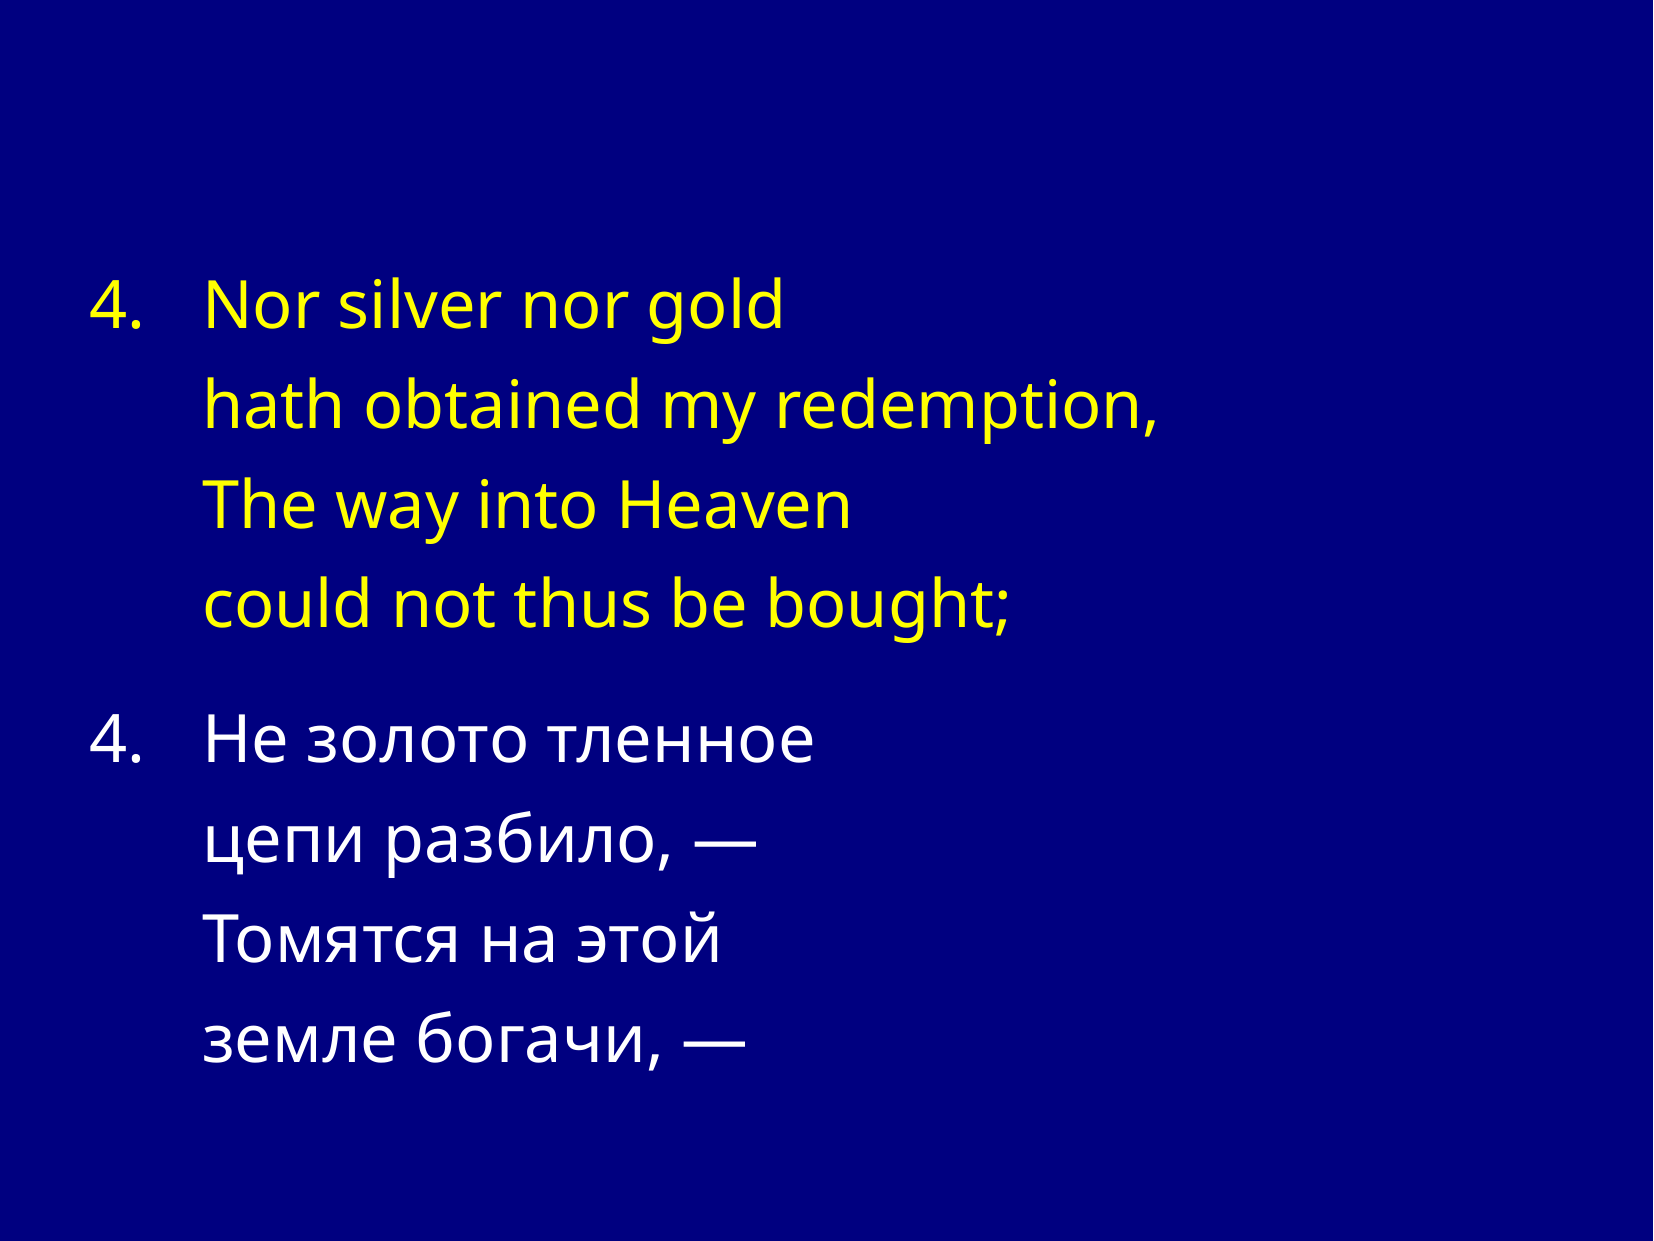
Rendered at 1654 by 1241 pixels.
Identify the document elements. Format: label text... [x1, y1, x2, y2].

text_box 4. Nor silver nor gold hath obtained my redemption, The way into Heaven could not thus be bought; [75, 150, 1576, 638]
text_box 4. Не золото тленное цепи разбило, — Томятся на этой земле богачи, — [75, 675, 1576, 1163]
